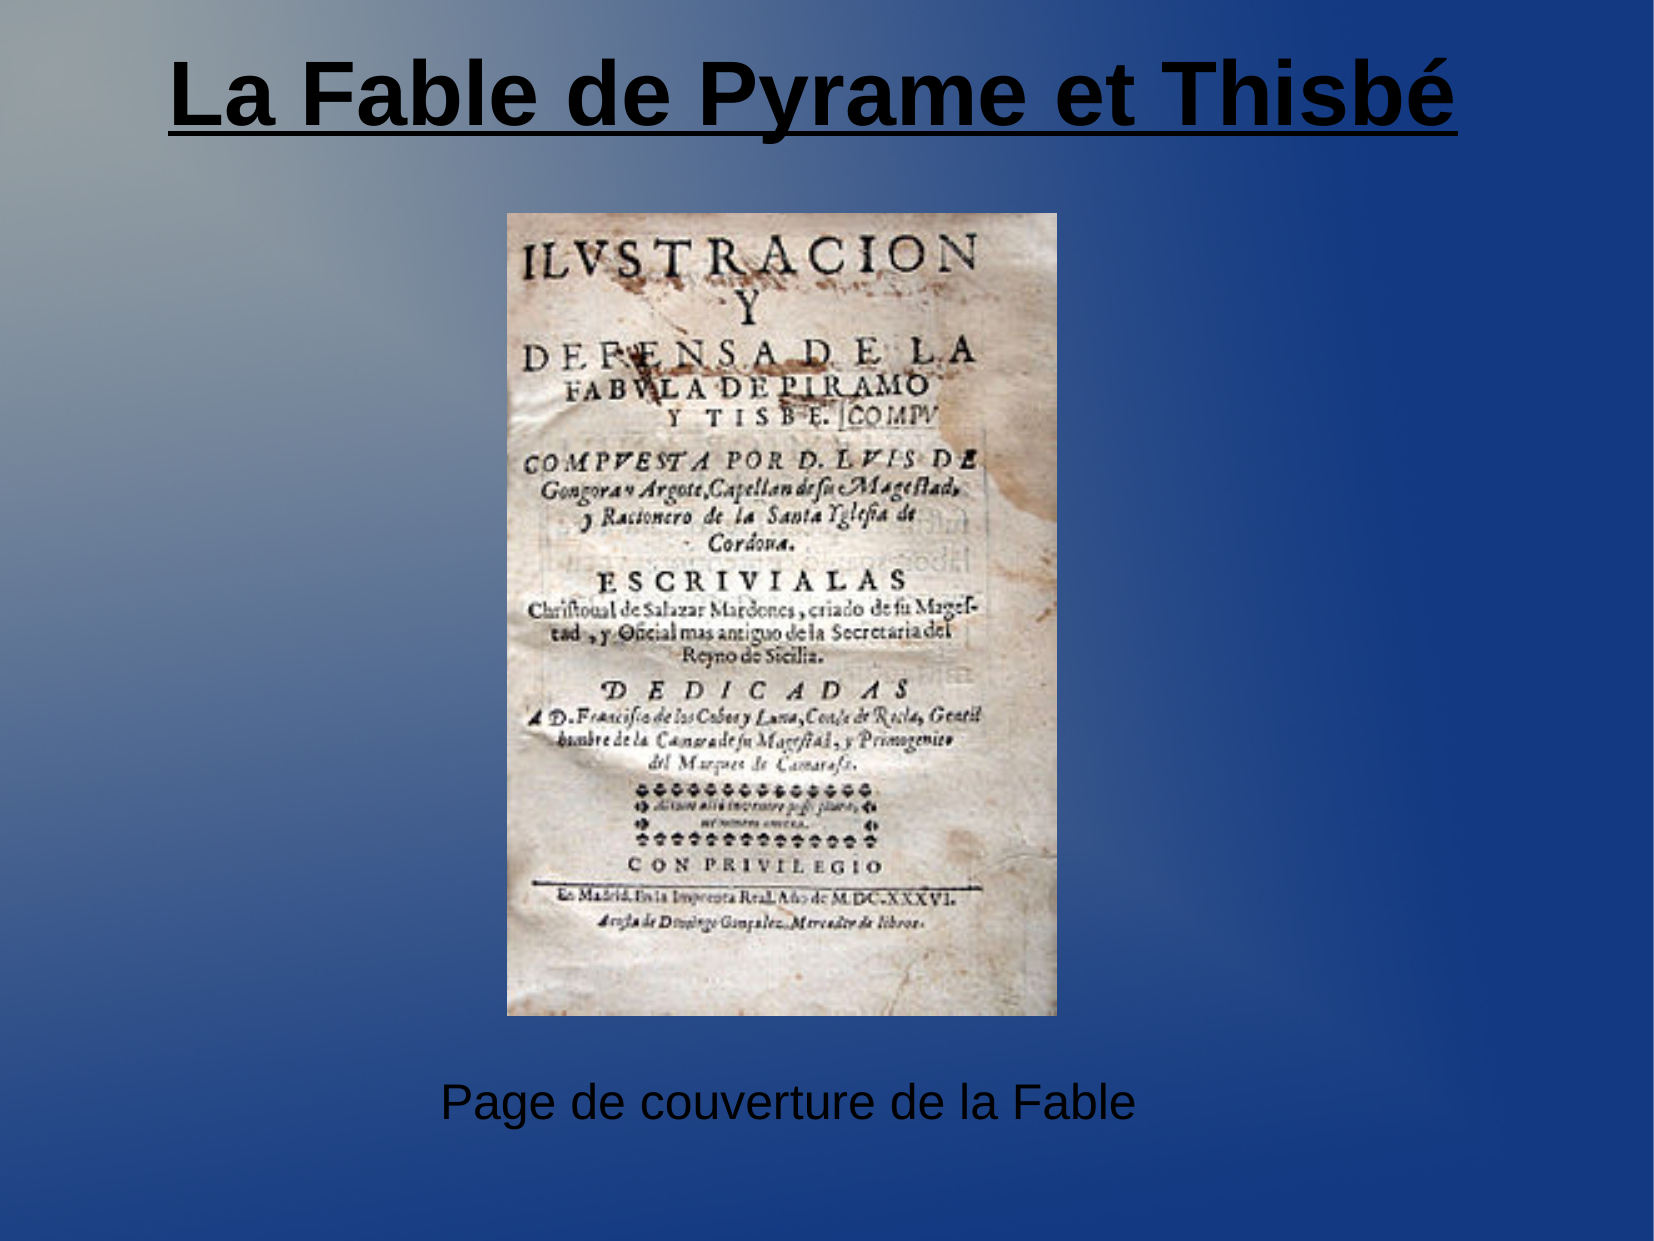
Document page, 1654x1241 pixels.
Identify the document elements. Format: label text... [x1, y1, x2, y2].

text_box Page de couverture de la Fable [425, 1066, 1241, 1193]
text_box La Fable de Pyrame et Thisbé [153, 35, 1654, 237]
picture [0, 0, 1654, 1241]
